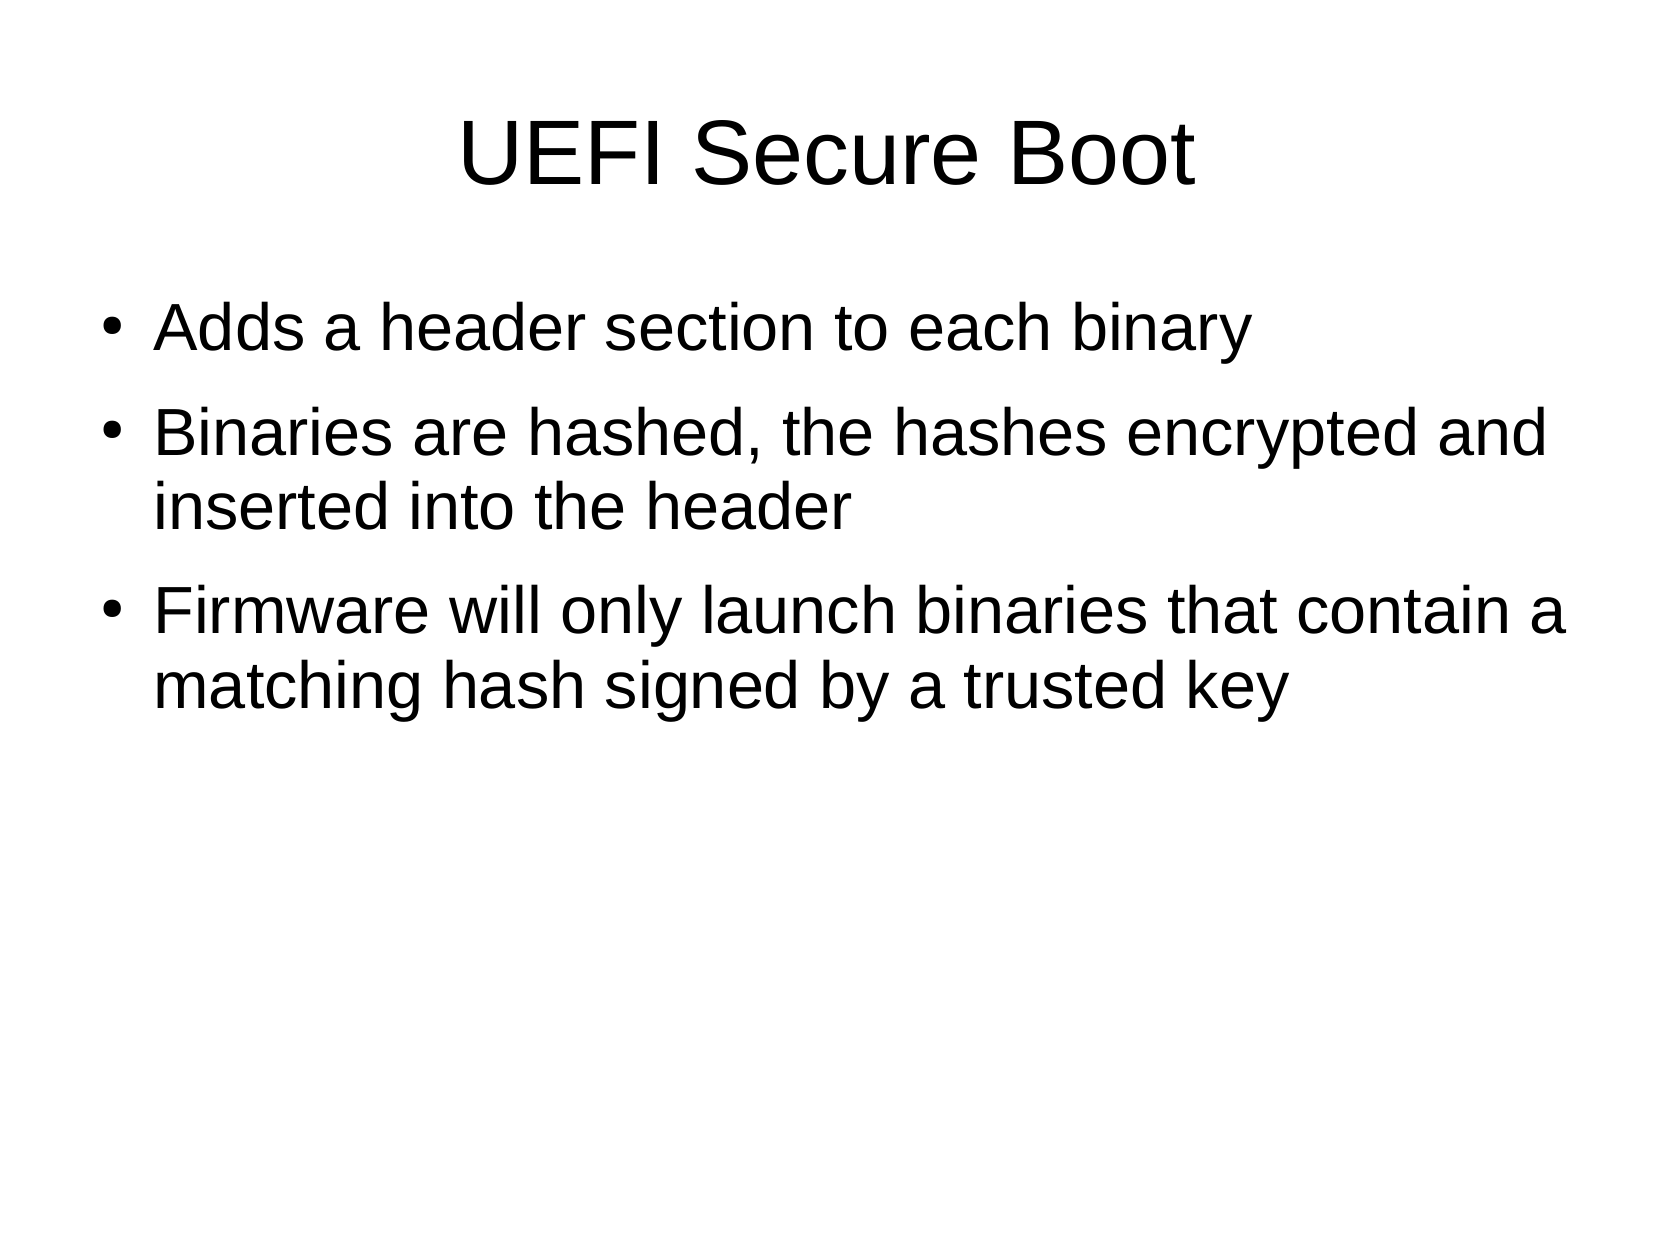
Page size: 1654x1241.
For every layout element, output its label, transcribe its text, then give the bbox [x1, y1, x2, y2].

list Adds a header section to each binary Binaries are hashed, the hashes encrypted and inserted into the header Firmware will only launch binaries that contain a matching hash signed by a trusted key [82, 290, 1571, 1109]
title UEFI Secure Boot [82, 49, 1571, 257]
